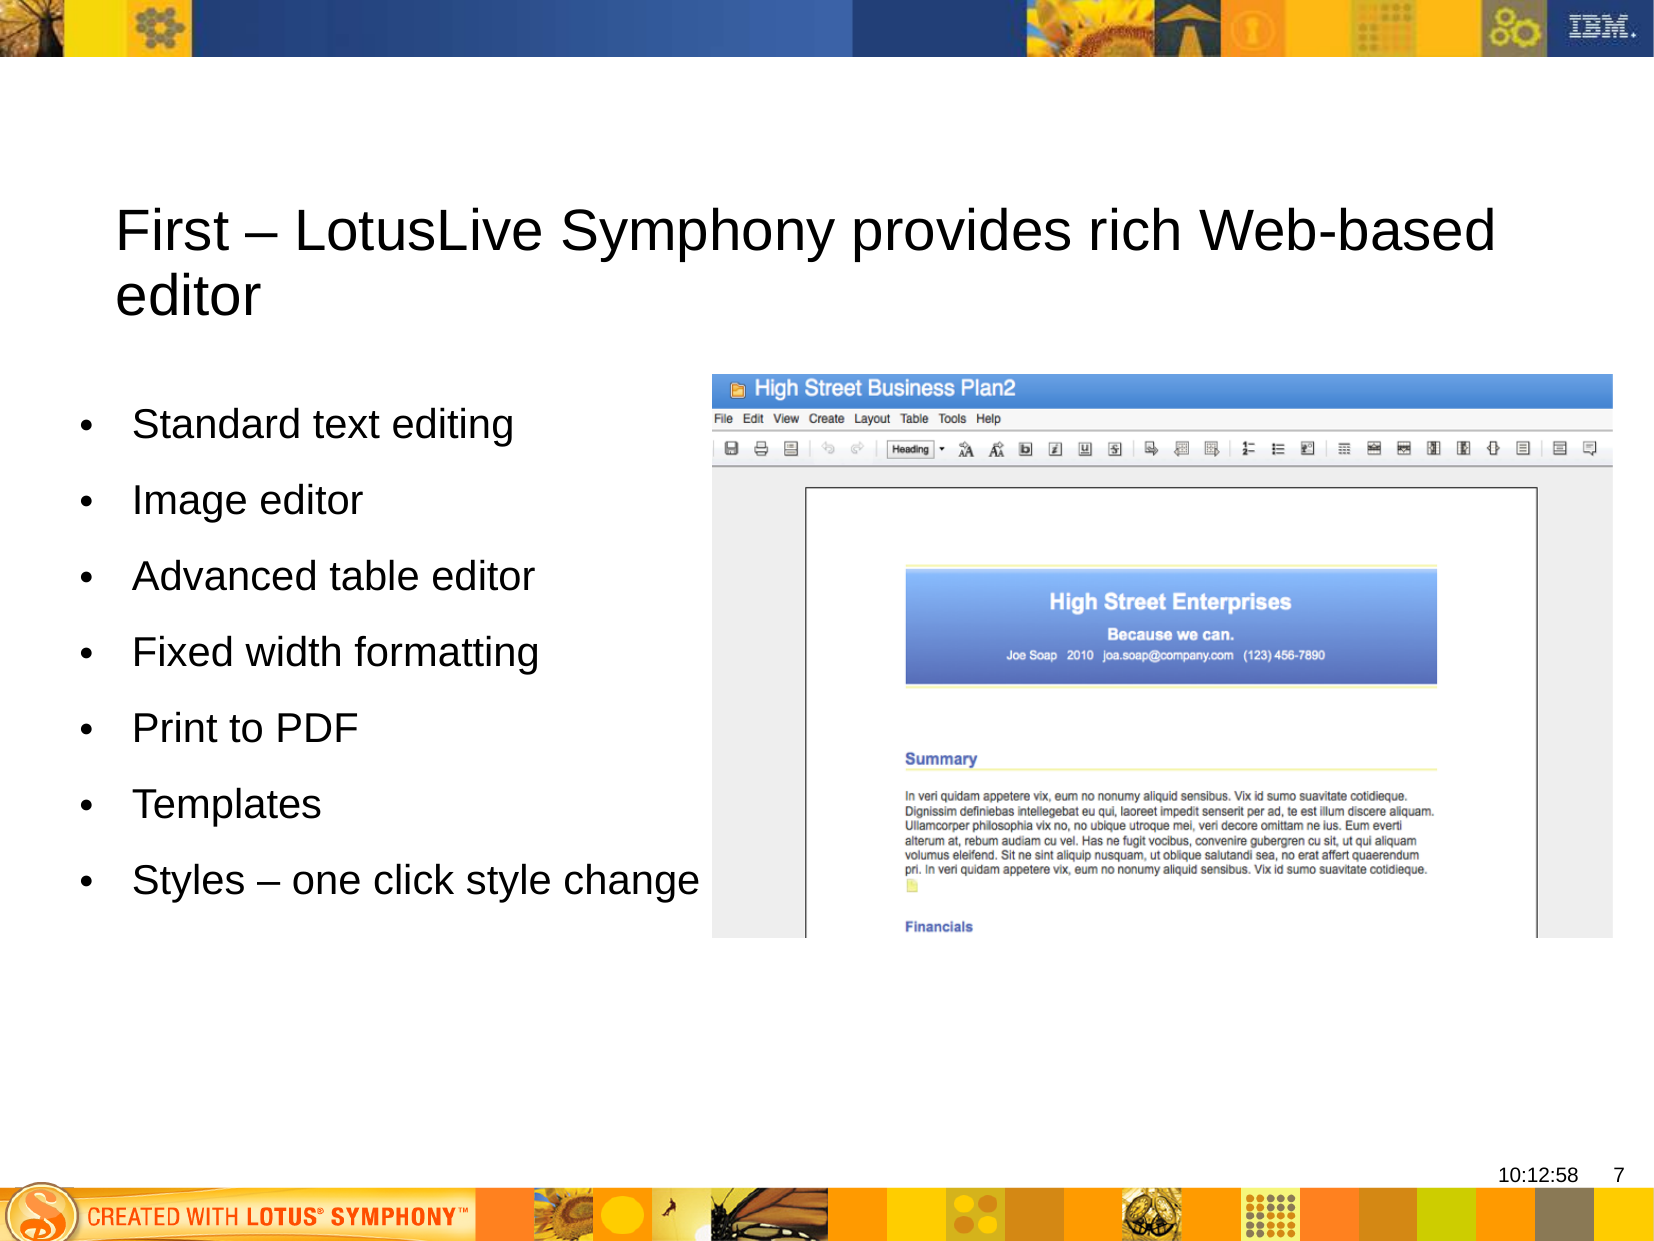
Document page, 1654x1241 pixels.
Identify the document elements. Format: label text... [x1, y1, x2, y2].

title First – LotusLive Symphony provides rich Web-based editor [115, 197, 1654, 328]
picture [0, 0, 1654, 57]
list Standard text editing Image editor Advanced table editor Fixed width formatting Print to PDF Templates Styles – one click style change [60, 400, 751, 906]
picture [0, 1182, 1654, 1241]
picture [712, 374, 1613, 938]
